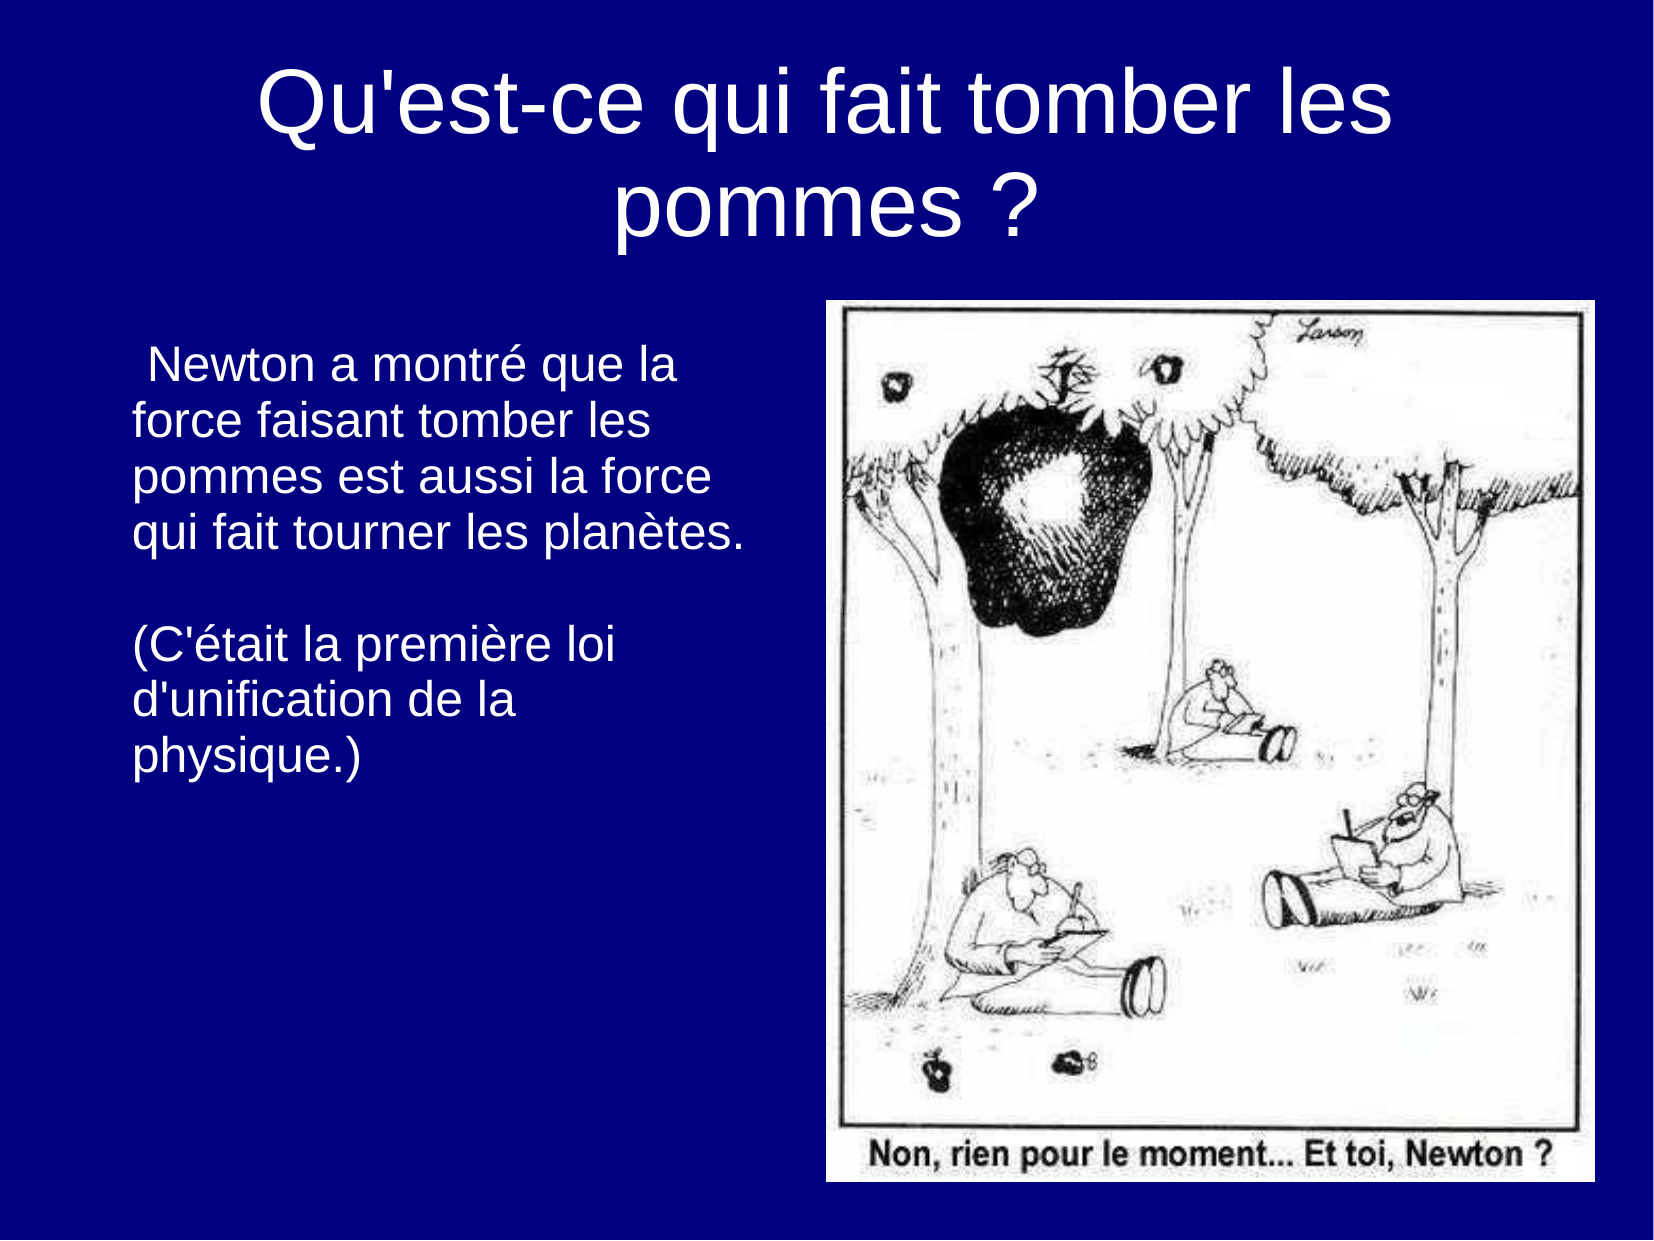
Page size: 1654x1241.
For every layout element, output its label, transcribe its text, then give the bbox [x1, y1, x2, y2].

title Qu'est-ce qui fait tomber les pommes ? [82, 49, 1571, 257]
text_box Newton a montré que la force faisant tomber les pommes est aussi la force qui fait tourner les planètes. (C'était la première loi d'unification de la physique.) [117, 324, 768, 1079]
picture [826, 300, 1595, 1182]
